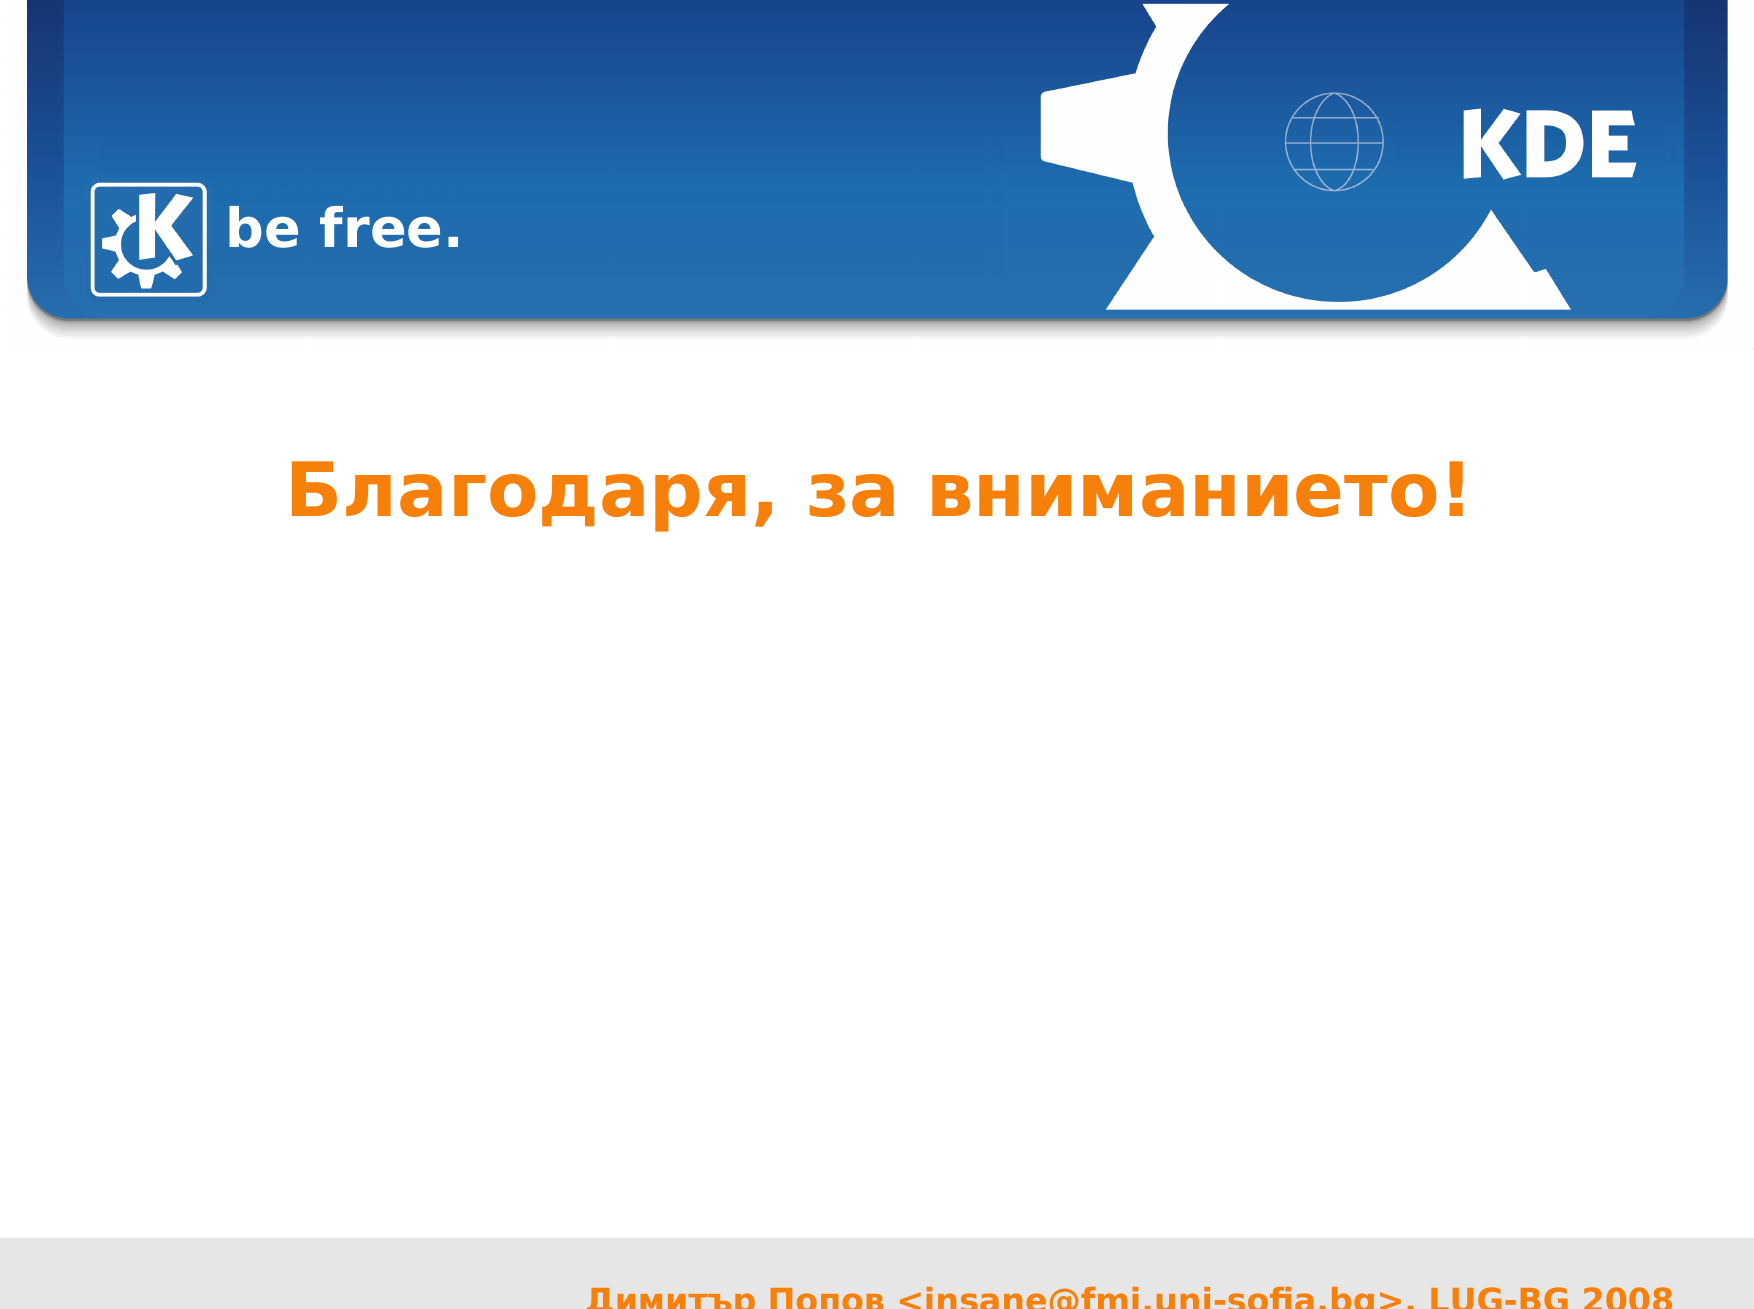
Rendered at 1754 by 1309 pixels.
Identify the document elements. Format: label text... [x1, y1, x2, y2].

text_box Благодаря, за вниманието! [123, 396, 1607, 499]
title be free. [225, 187, 1126, 271]
picture [0, 0, 1754, 349]
